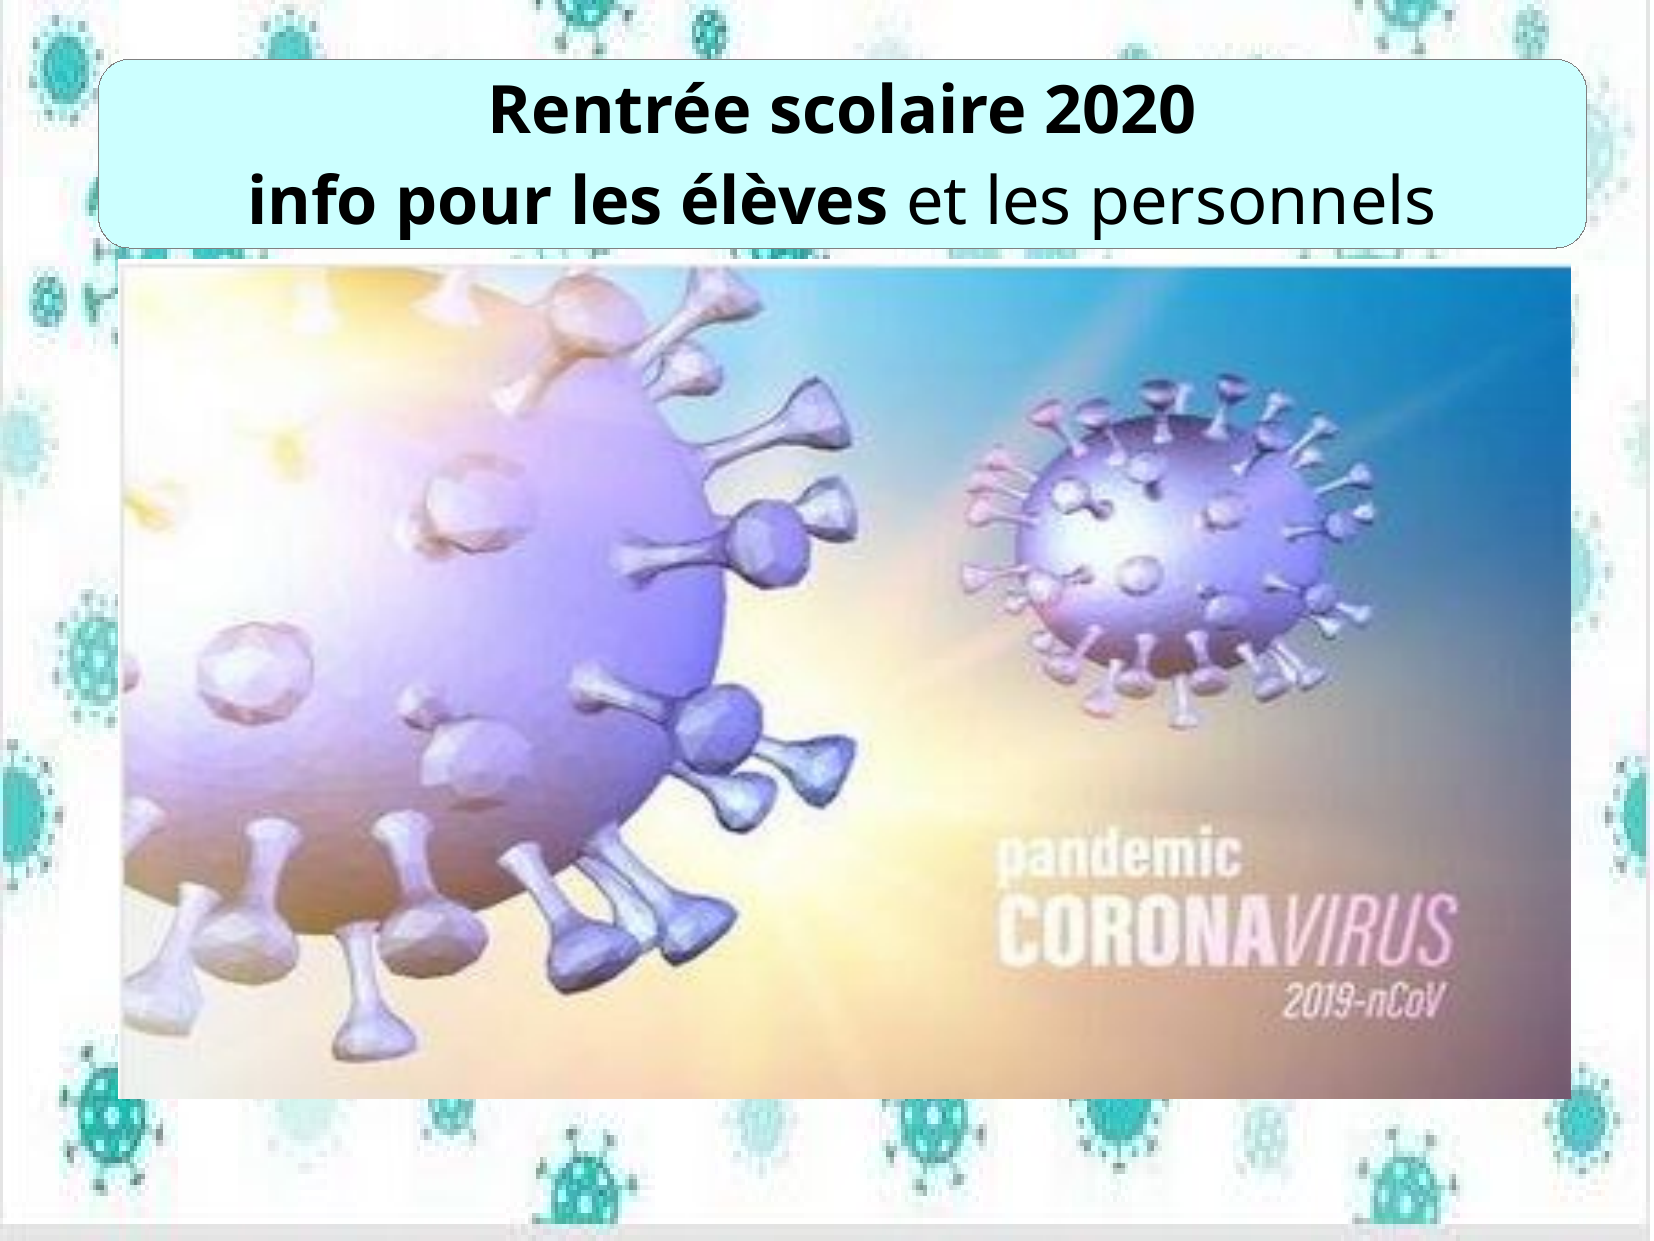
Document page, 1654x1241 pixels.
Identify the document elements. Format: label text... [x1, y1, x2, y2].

picture [118, 259, 1571, 1099]
text_box Rentrée scolaire 2020 info pour les élèves et les personnels [98, 59, 1587, 249]
